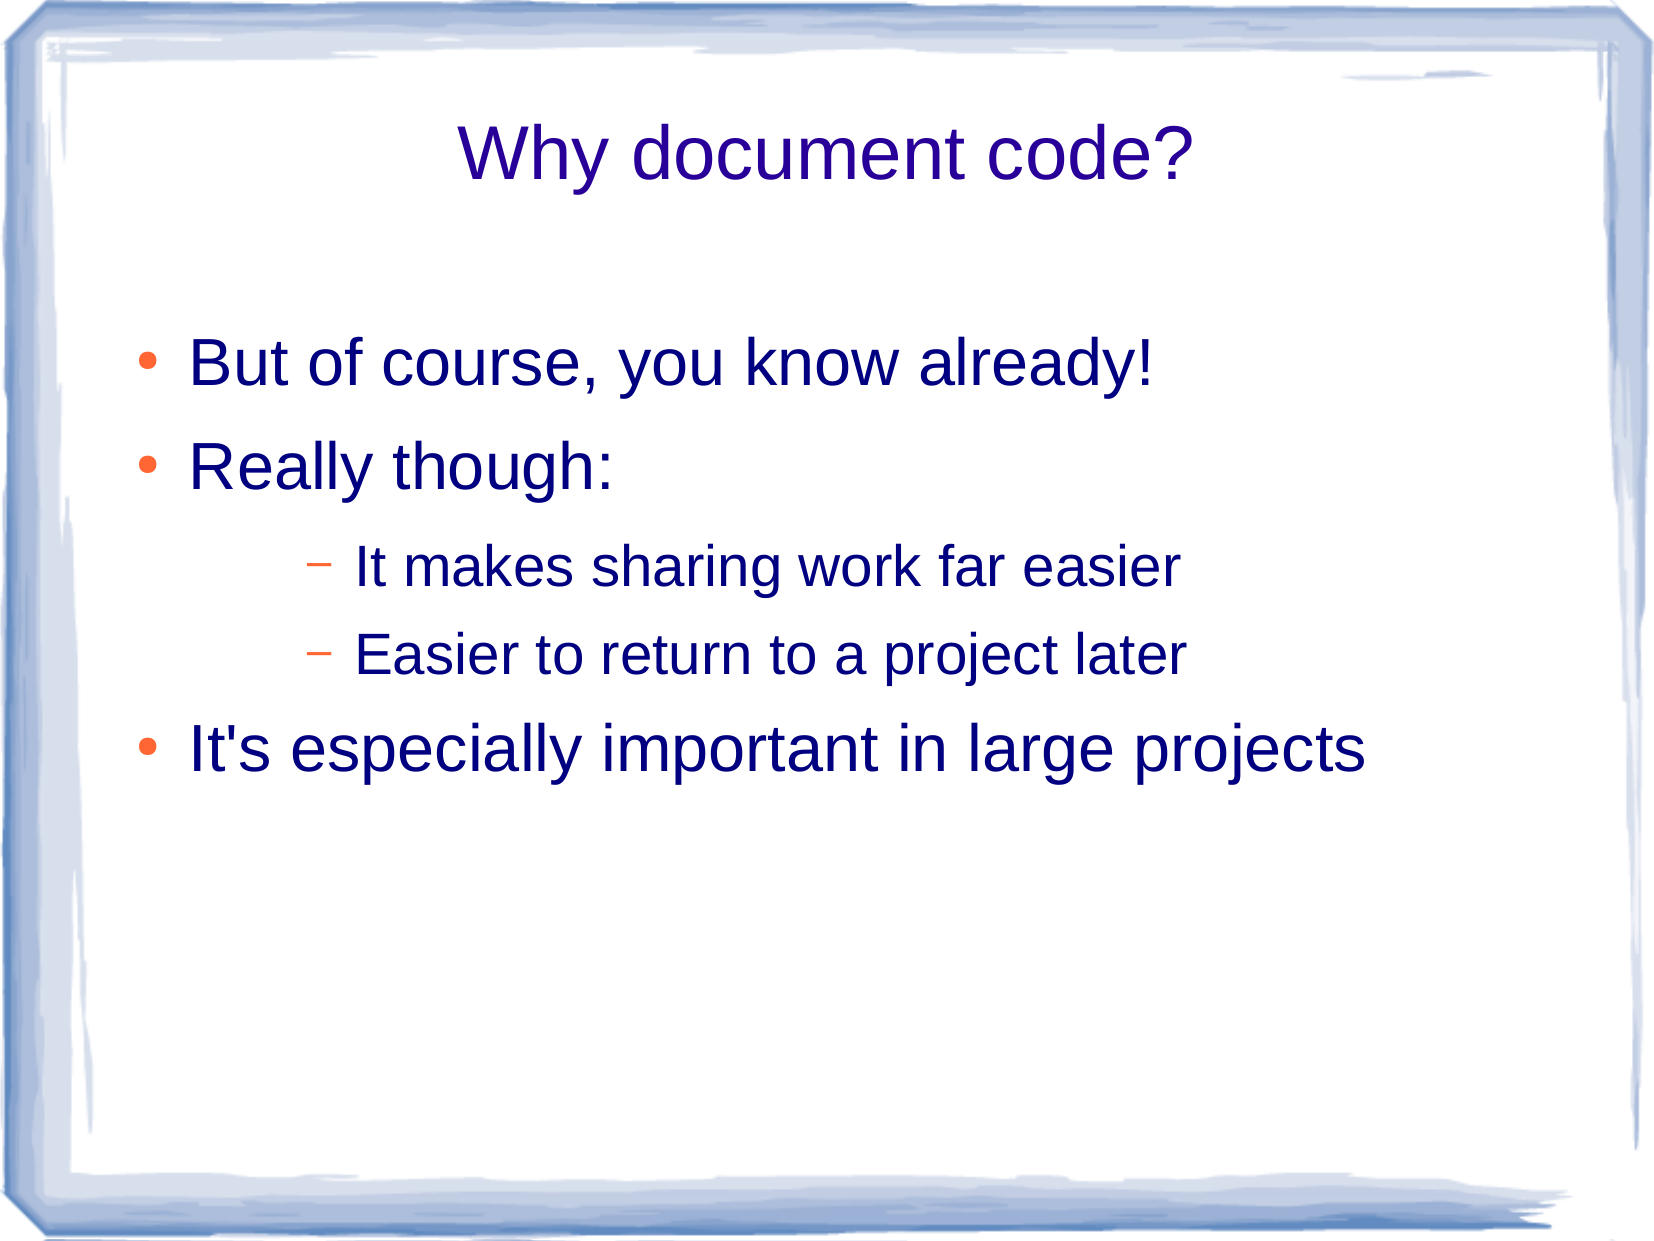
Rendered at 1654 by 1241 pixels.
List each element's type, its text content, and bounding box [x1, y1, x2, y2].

title Why document code? [82, 49, 1571, 257]
picture [0, 0, 1654, 1241]
list But of course, you know already! Really though: It makes sharing work far easier Easier to return to a project later It's especially important in large projects [118, 324, 1571, 1144]
